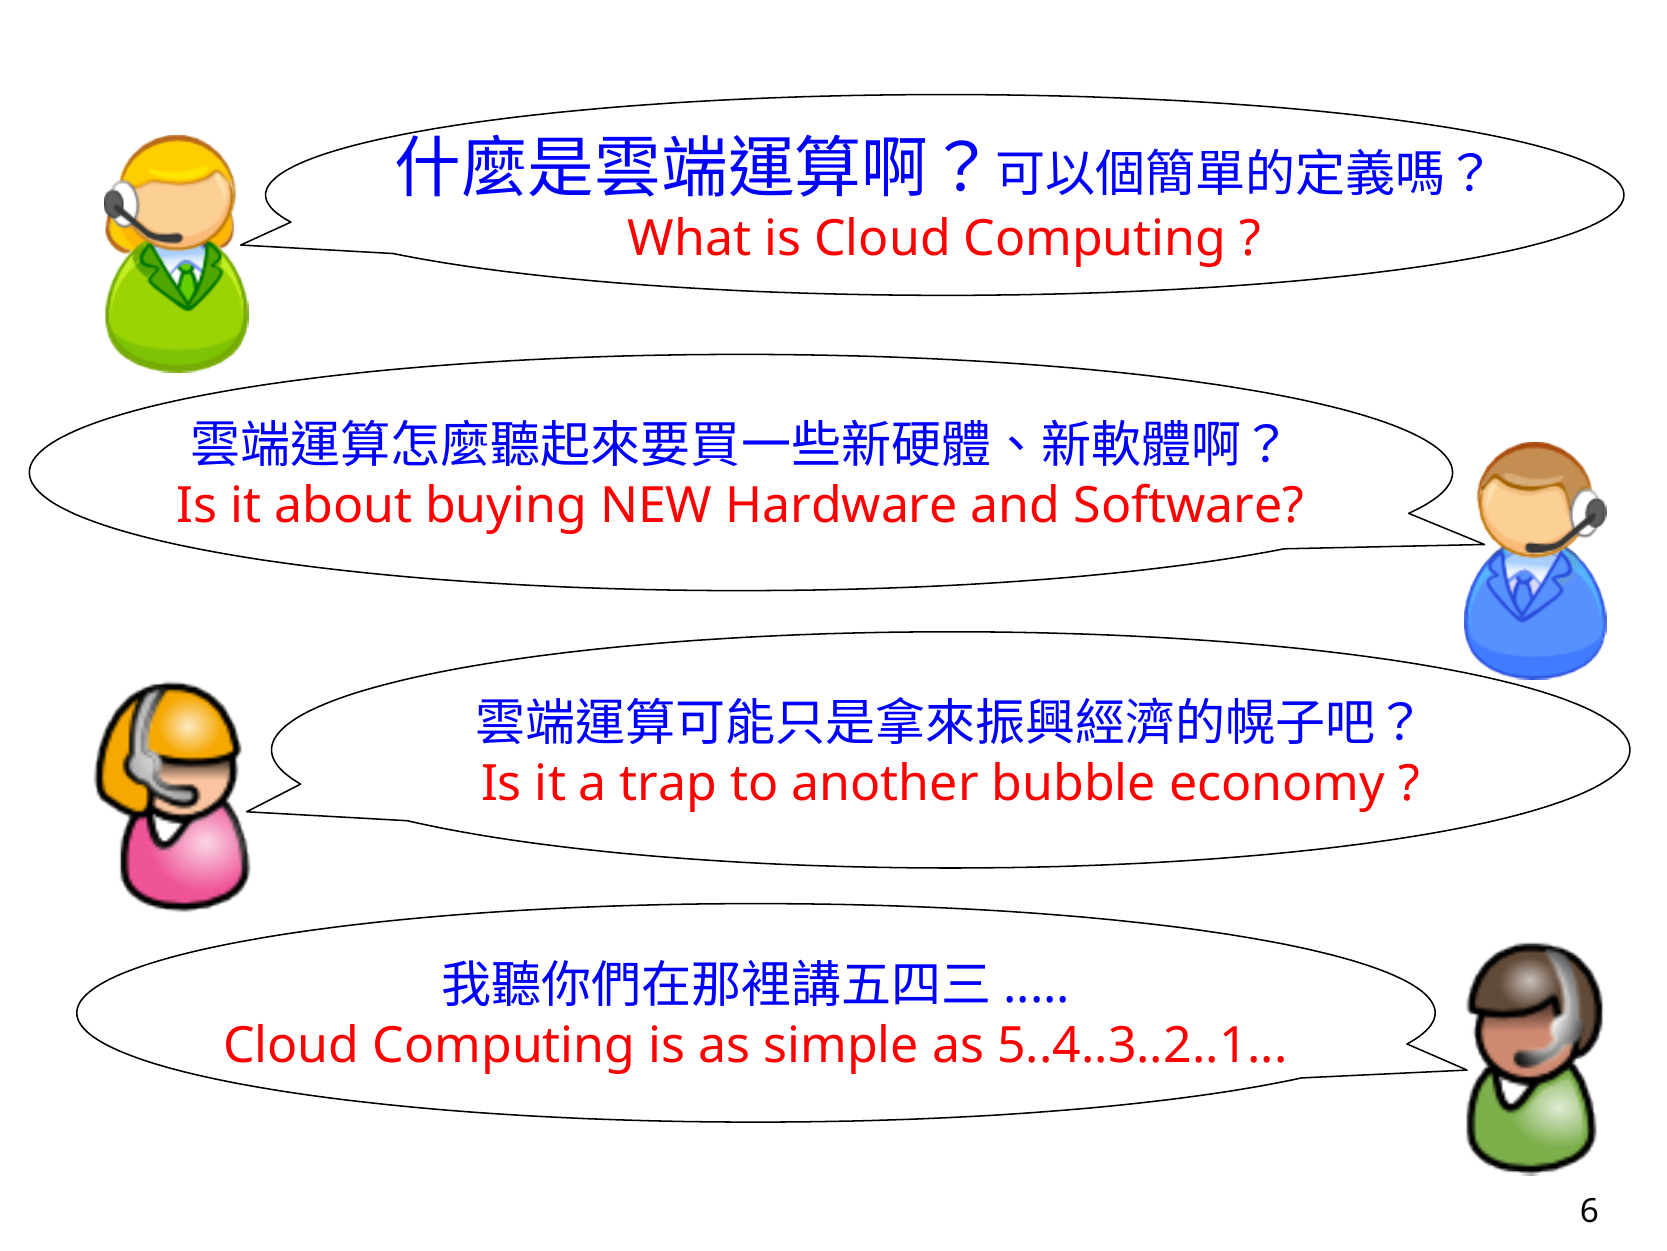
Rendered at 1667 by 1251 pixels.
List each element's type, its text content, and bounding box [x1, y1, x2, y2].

text_box 雲端運算怎麼聽起來要買一些新硬體、新軟體啊？ Is it about buying NEW Hardware and Software? [29, 354, 1485, 591]
picture [1417, 938, 1654, 1176]
picture [59, 679, 296, 916]
text_box 雲端運算可能只是拿來振興經濟的幌子吧？ Is it a trap to another bubble economy ? [246, 631, 1630, 868]
picture [104, 135, 249, 373]
text_box 我聽你們在那裡講五四三..... Cloud Computing is as simple as 5..4..3..2..1... [76, 903, 1468, 1123]
text_box 什麼是雲端運算啊？可以個簡單的定義嗎？ What is Cloud Computing ? [240, 94, 1624, 296]
picture [1464, 442, 1607, 680]
